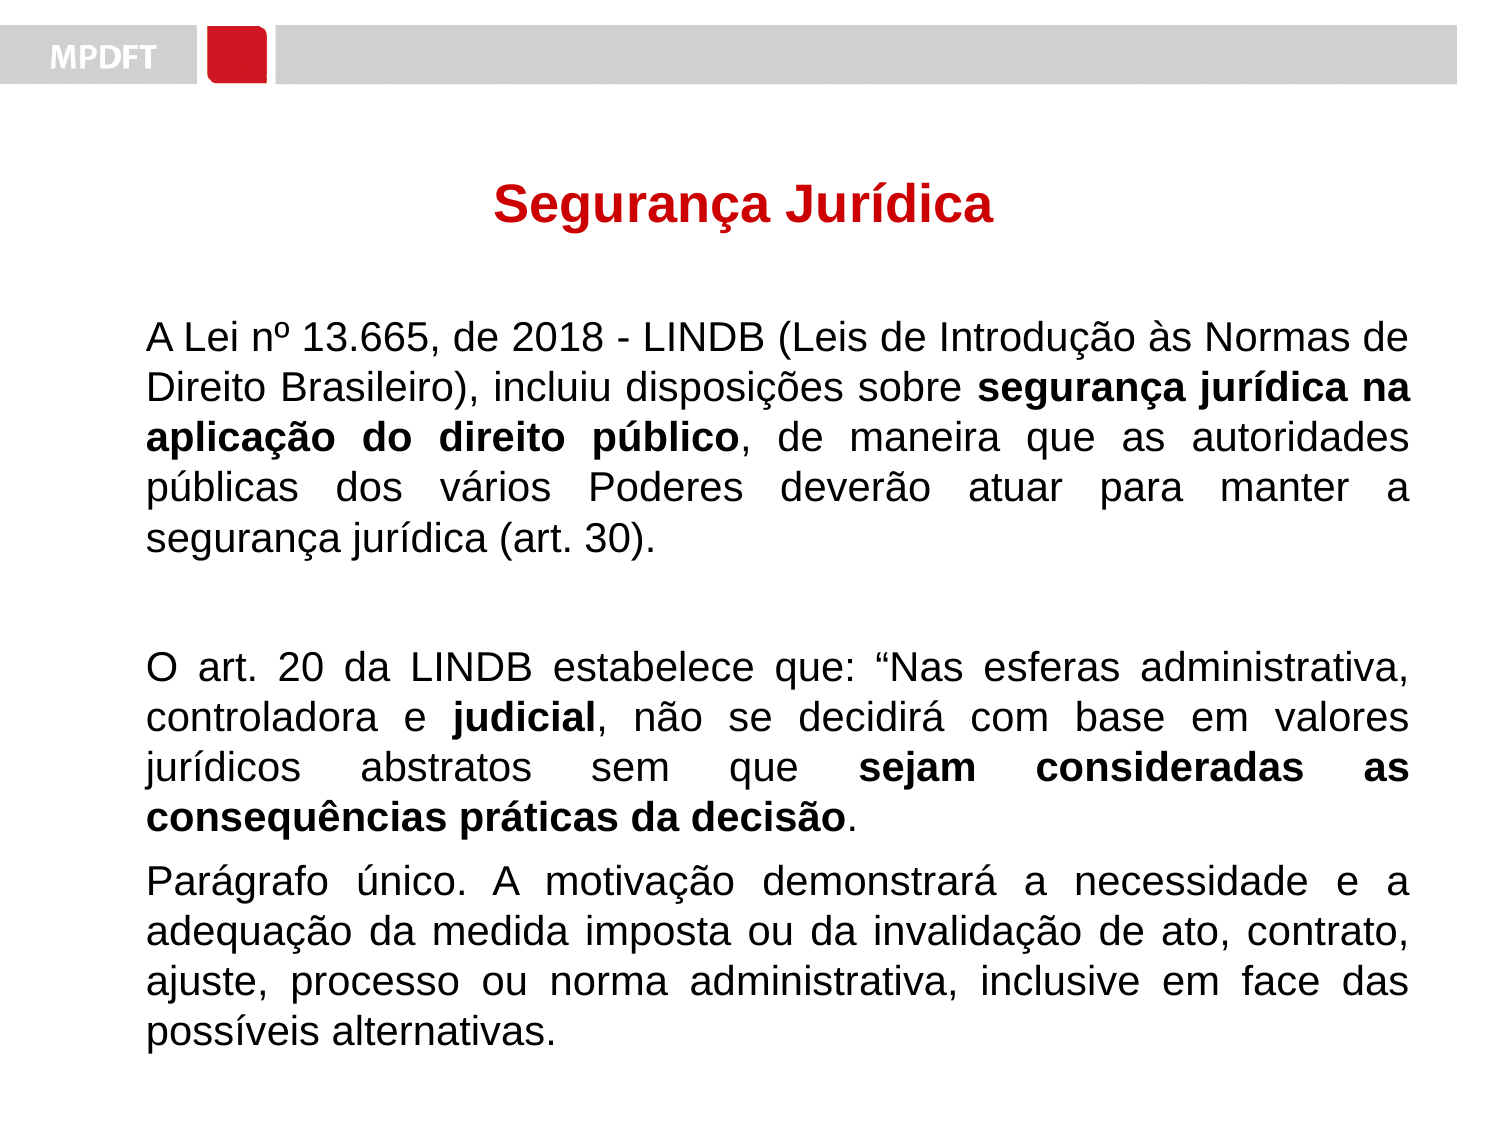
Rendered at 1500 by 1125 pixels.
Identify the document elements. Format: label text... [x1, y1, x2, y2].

picture [0, 0, 1457, 1125]
text_box A Lei nº 13.665, de 2018 - LINDB (Leis de Introdução às Normas de Direito Brasileiro), incluiu disposições sobre segurança jurídica na aplicação do direito público, de maneira que as autoridades públicas dos vários Poderes deverão atuar para manter a segurança jurídica (art. 30). O art. 20 da LINDB estabelece que: “Nas esferas administrativa, controladora e judicial, não se decidirá com base em valores jurídicos abstratos sem que sejam consideradas as consequências práticas da decisão. Parágrafo único. A motivação demonstrará a necessidade e a adequação da medida imposta ou da invalidação de ato, contrato, ajuste, processo ou norma administrativa, inclusive em face das possíveis alternativas. [75, 302, 1426, 1005]
text_box Segurança Jurídica [64, 160, 1424, 242]
